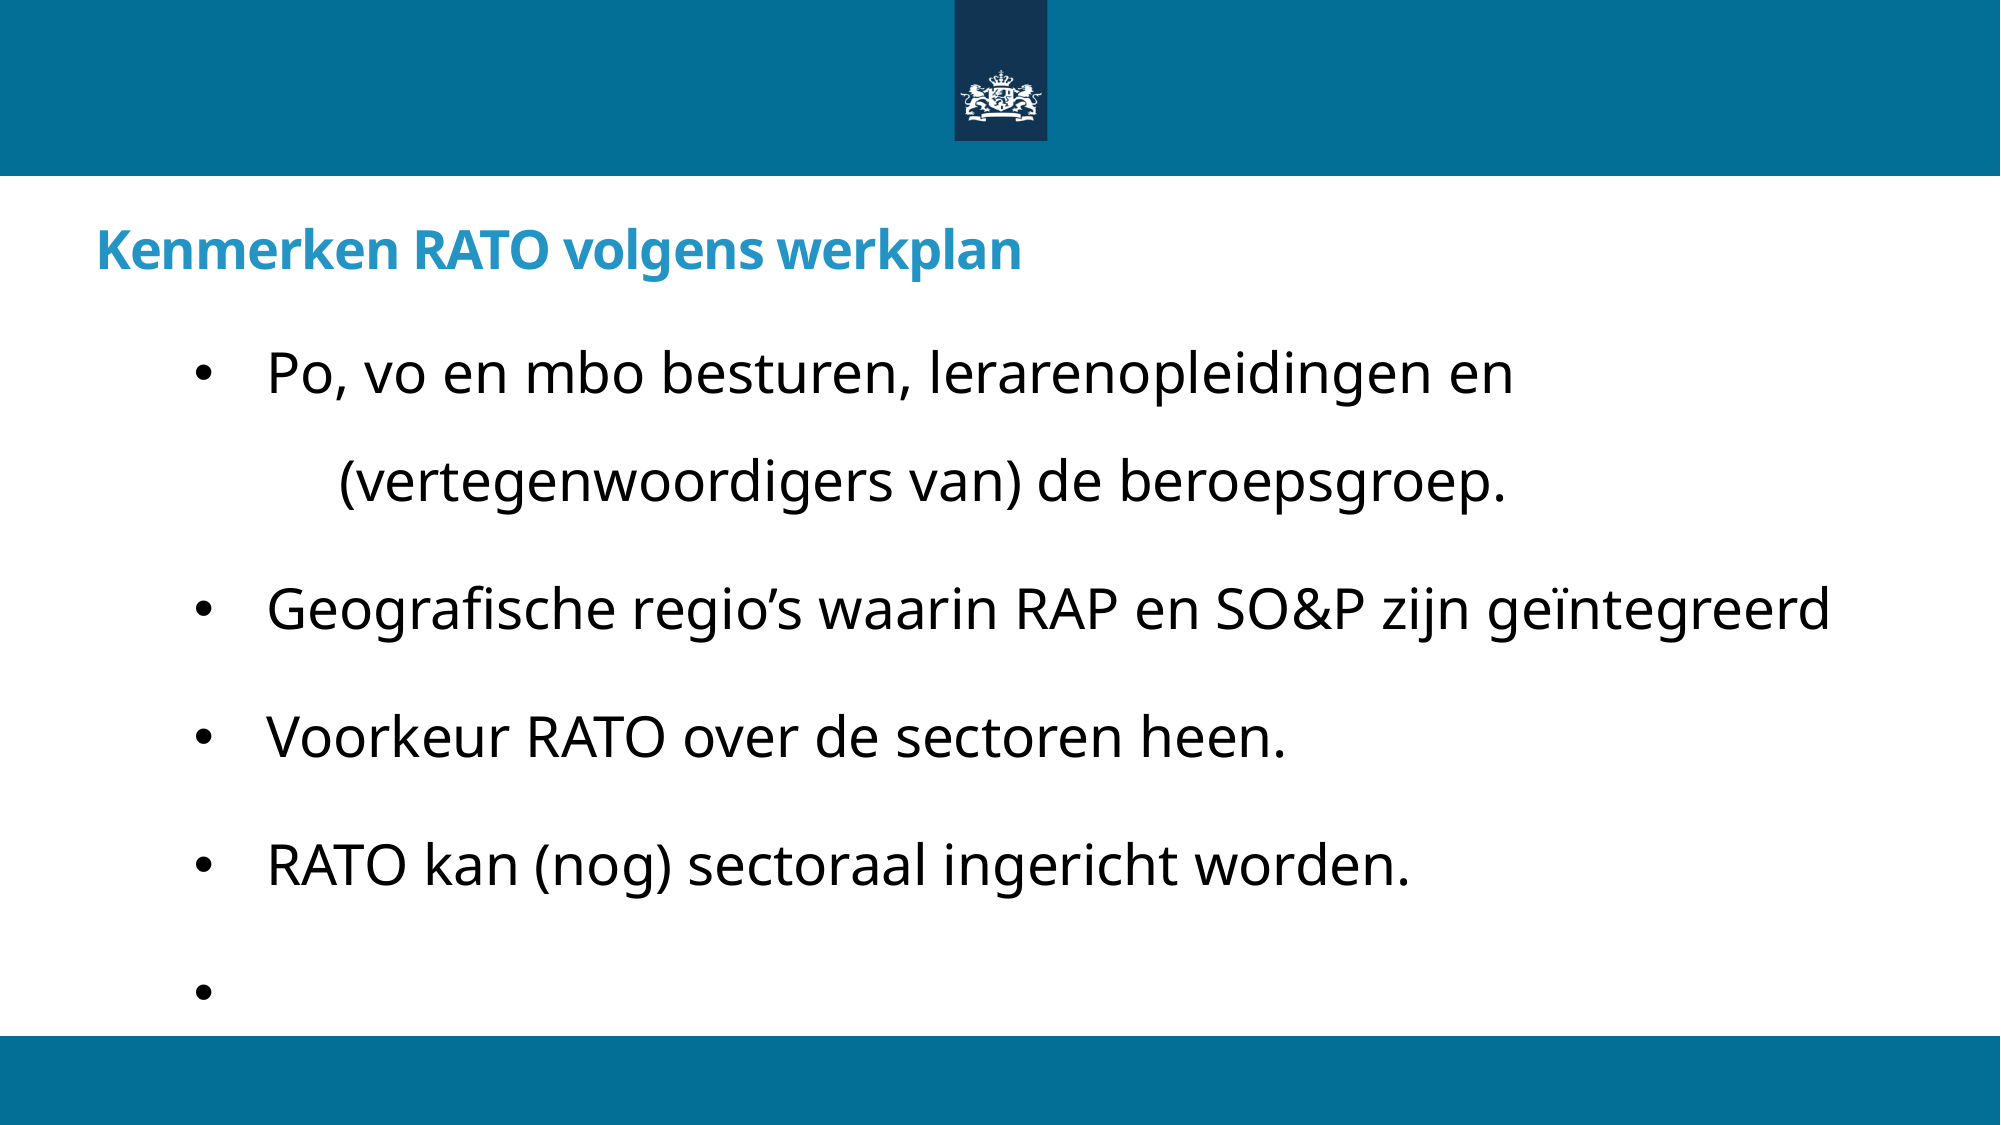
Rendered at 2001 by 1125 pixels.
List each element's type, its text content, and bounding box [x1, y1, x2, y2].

list Po, vo en mbo besturen, lerarenopleidingen en (vertegenwoordigers van) de beroepsgroep. Geografische regio’s waarin RAP en SO&P zijn geïntegreerd Voorkeur RATO over de sectoren heen. RATO kan (nog) sectoraal ingericht worden. [178, 295, 1896, 997]
title Kenmerken RATO volgens werkplan [80, 202, 1797, 297]
